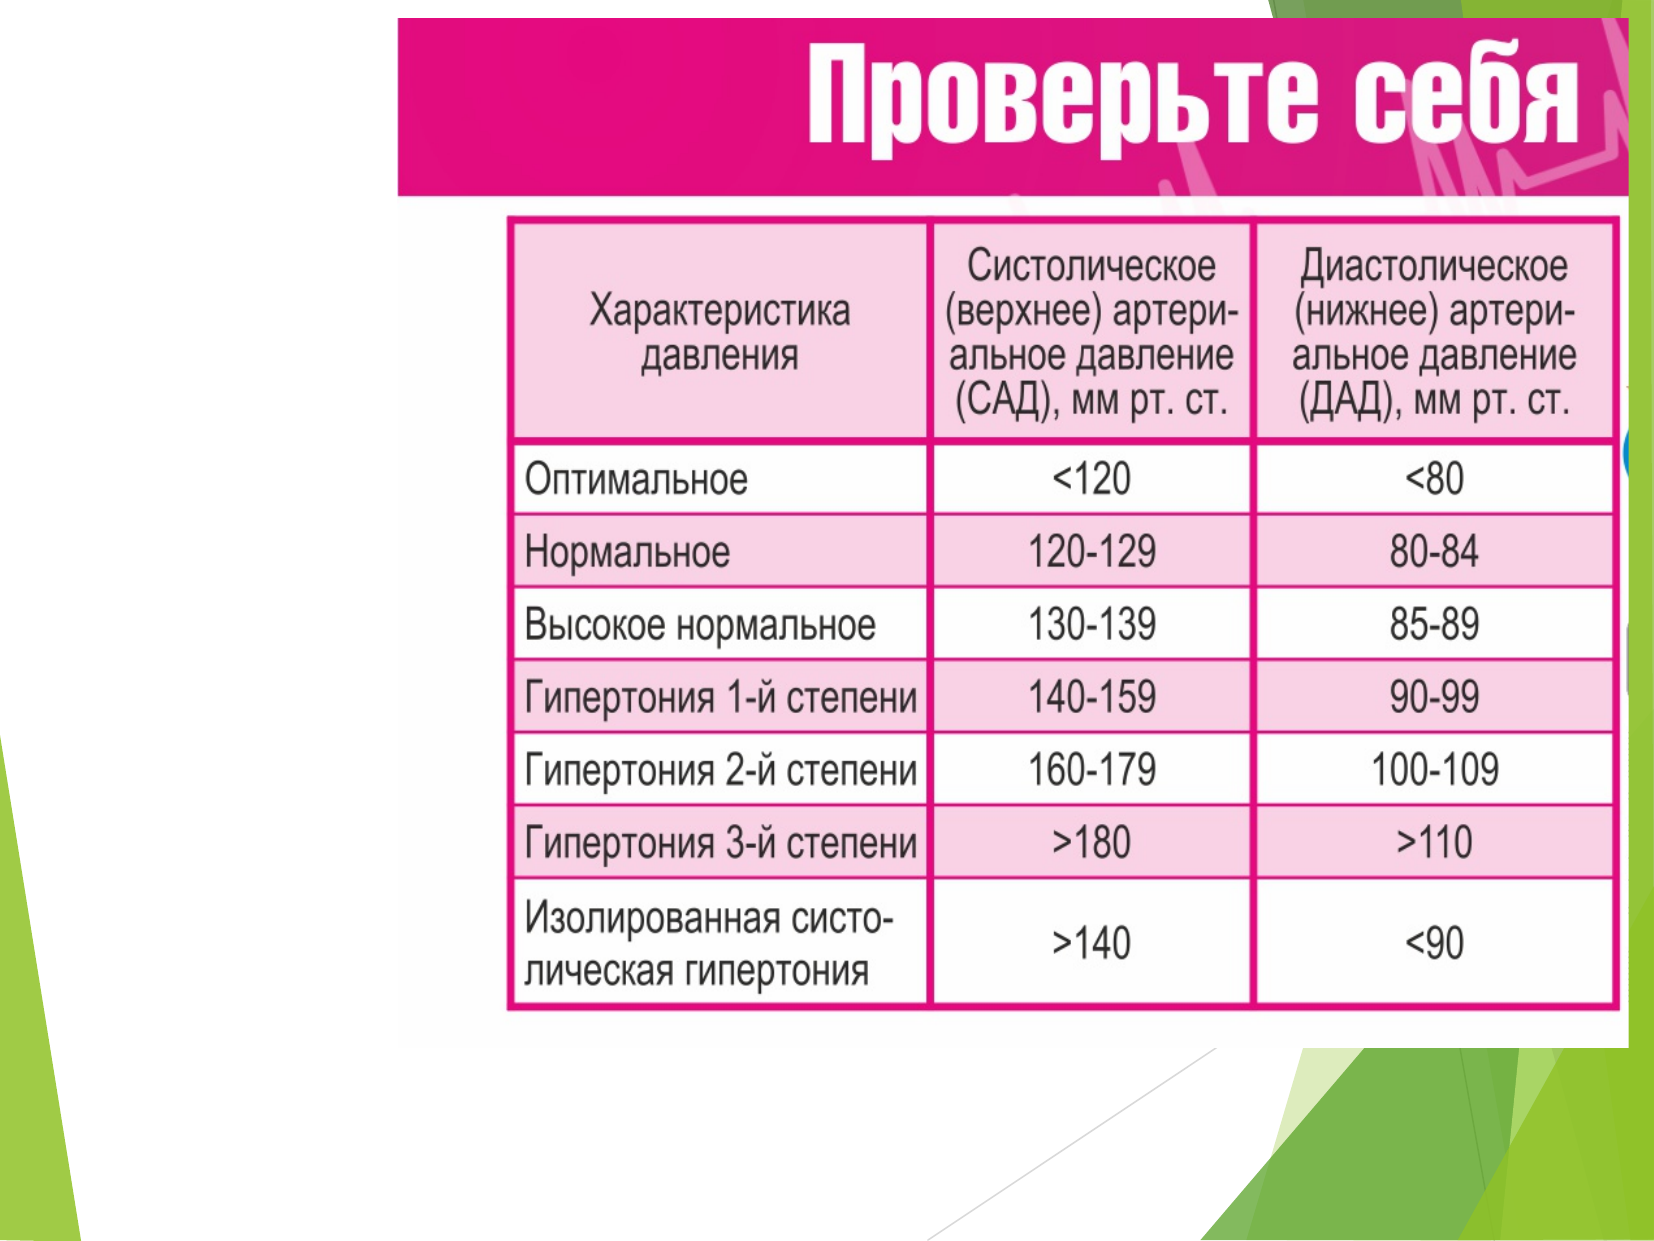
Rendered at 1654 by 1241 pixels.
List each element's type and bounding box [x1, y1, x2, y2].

picture [27, 18, 1629, 1048]
